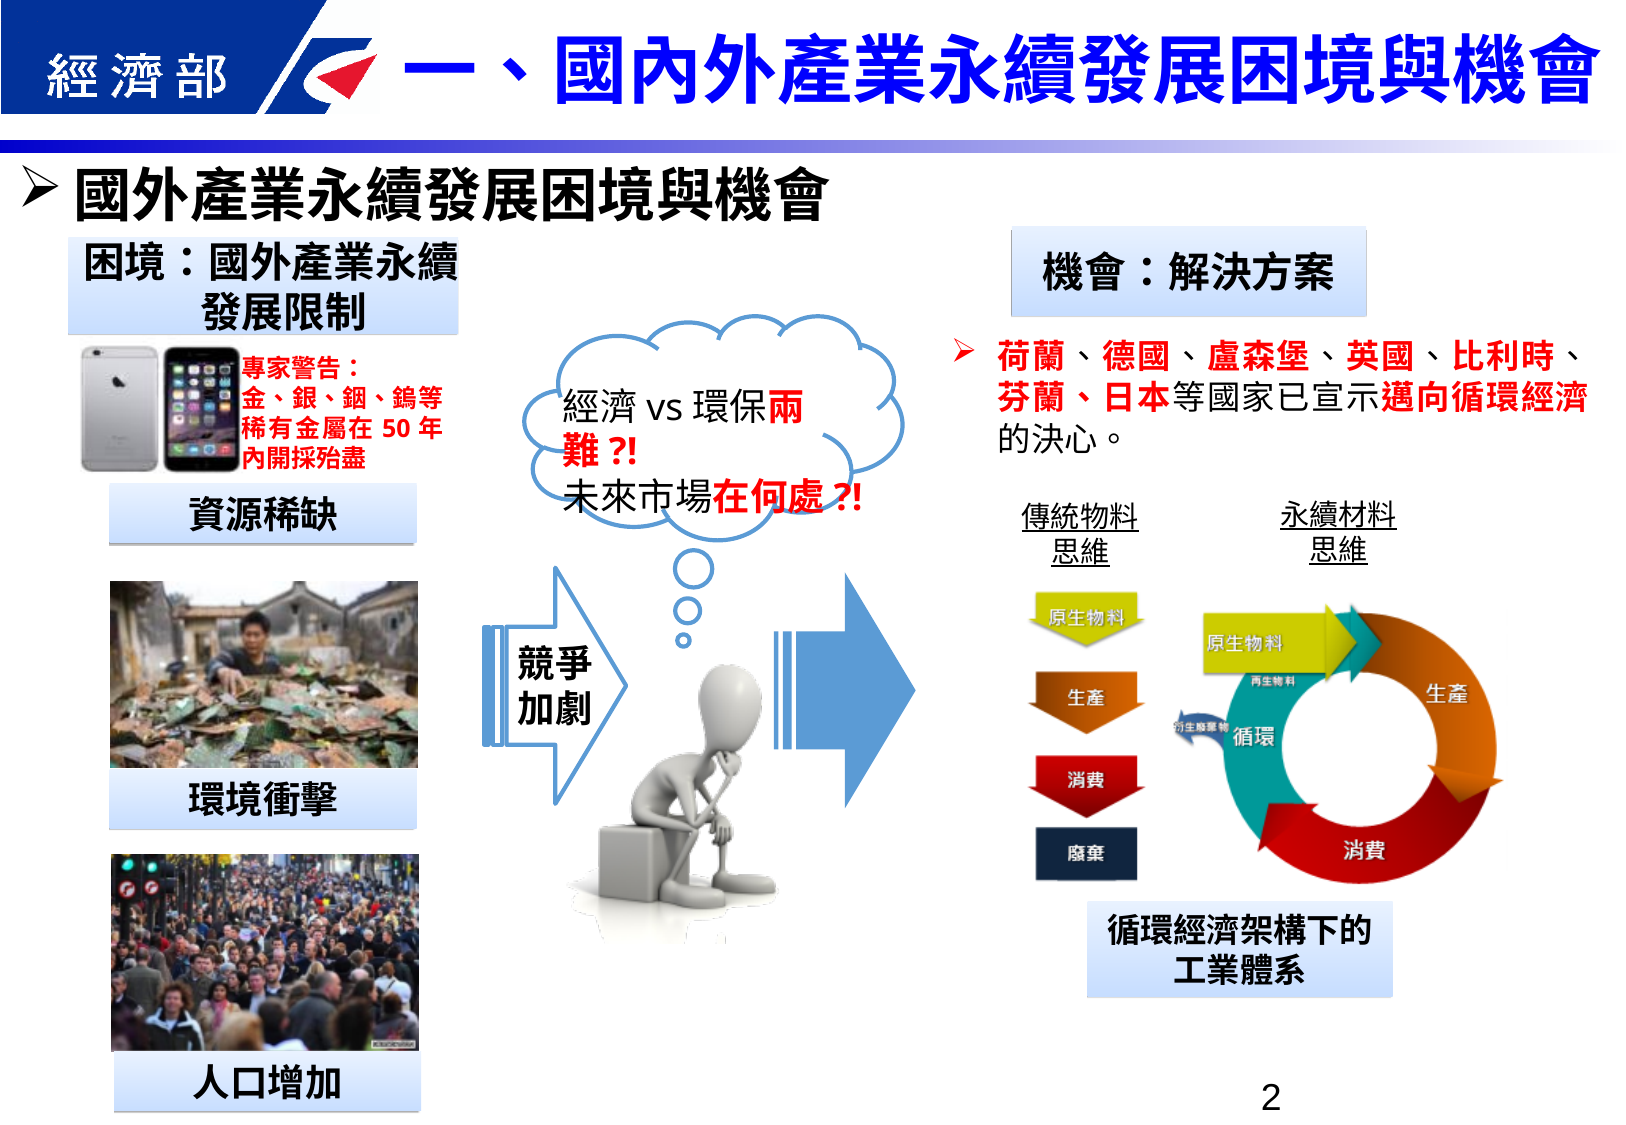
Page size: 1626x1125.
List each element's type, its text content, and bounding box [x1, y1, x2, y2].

text_box 國外產業永續發展困境與機會 [2, 158, 879, 237]
text_box [506, 738, 595, 804]
picture [110, 581, 418, 769]
text_box 競爭加劇 [502, 632, 611, 738]
text_box 經濟vs環保兩難?! 未來市場在何處?! [547, 375, 887, 525]
text_box [493, 626, 503, 745]
text_box [675, 598, 701, 624]
text_box [559, 316, 903, 457]
text_box [484, 626, 489, 745]
text_box <編號> [1245, 1065, 1625, 1125]
text_box 困境：國外產業永續 發展限制 [68, 237, 459, 334]
text_box 資源稀缺 [109, 483, 417, 543]
text_box 永續材料 思維 [1222, 489, 1455, 575]
text_box 專家警告： 金、銀、銦、鎢等稀有金屬在50年內開採殆盡 [226, 345, 459, 480]
text_box 荷蘭、德國、盧森堡、英國、比利時、芬蘭、日本等國家已宣示邁向循環經濟的決心。 [936, 325, 1605, 466]
text_box [674, 525, 762, 541]
text_box [524, 393, 547, 493]
picture [0, 0, 380, 114]
text_box 傳統物料 思維 [964, 491, 1196, 577]
picture [561, 637, 812, 944]
text_box 人口增加 [114, 1051, 422, 1111]
picture [1021, 581, 1520, 899]
text_box 環境衝擊 [109, 769, 417, 829]
picture [68, 335, 254, 483]
text_box [796, 572, 916, 809]
text_box [506, 567, 594, 632]
text_box 機會：解決方案 [1011, 226, 1367, 316]
text_box [773, 631, 779, 750]
text_box [674, 550, 713, 588]
text_box [611, 660, 627, 712]
picture [111, 854, 419, 1052]
title 一、國內外產業永續發展困境與機會 [354, 15, 1625, 135]
text_box 循環經濟架構下的工業體系 [1087, 901, 1393, 997]
text_box [782, 631, 792, 750]
